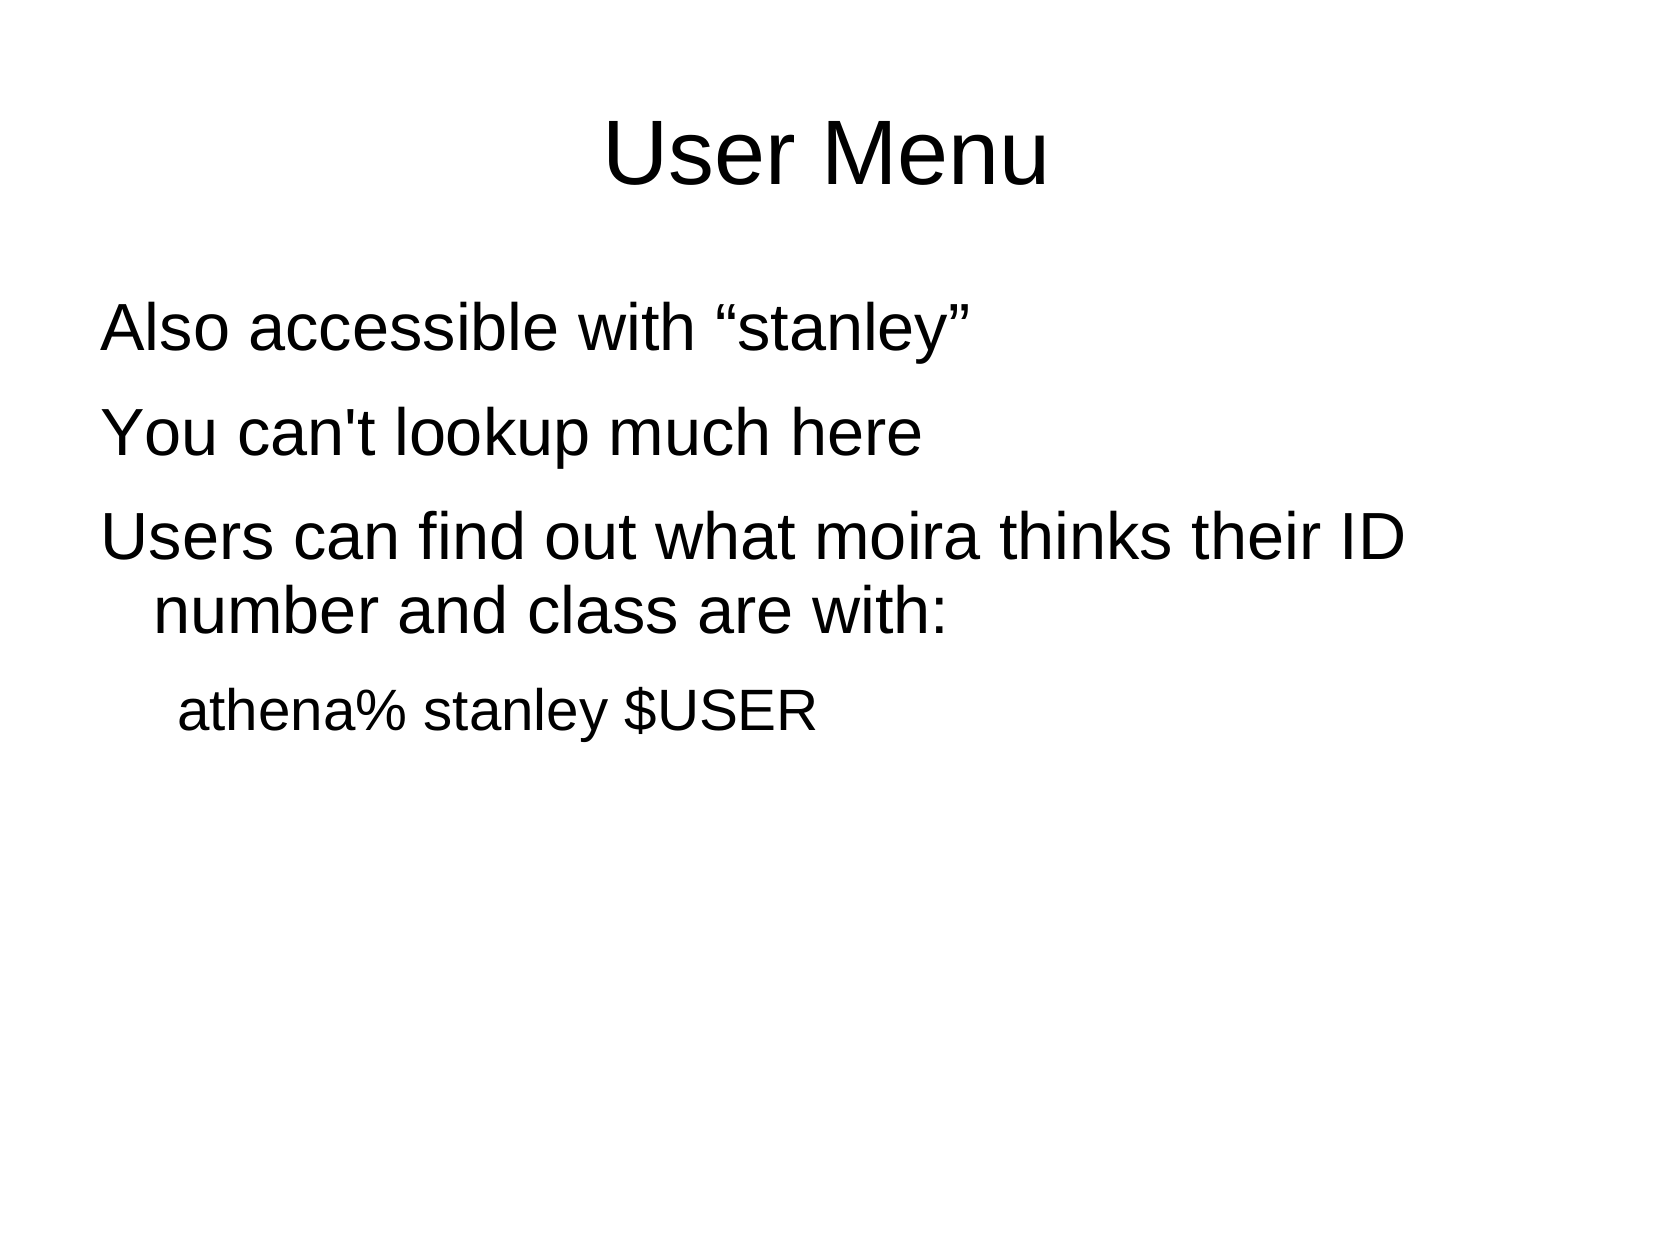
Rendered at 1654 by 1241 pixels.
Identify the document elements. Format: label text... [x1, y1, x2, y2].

list Also accessible with “stanley” You can't lookup much here Users can find out what moira thinks their ID number and class are with: athena% stanley $USER [82, 290, 1571, 1109]
title User Menu [82, 49, 1571, 257]
